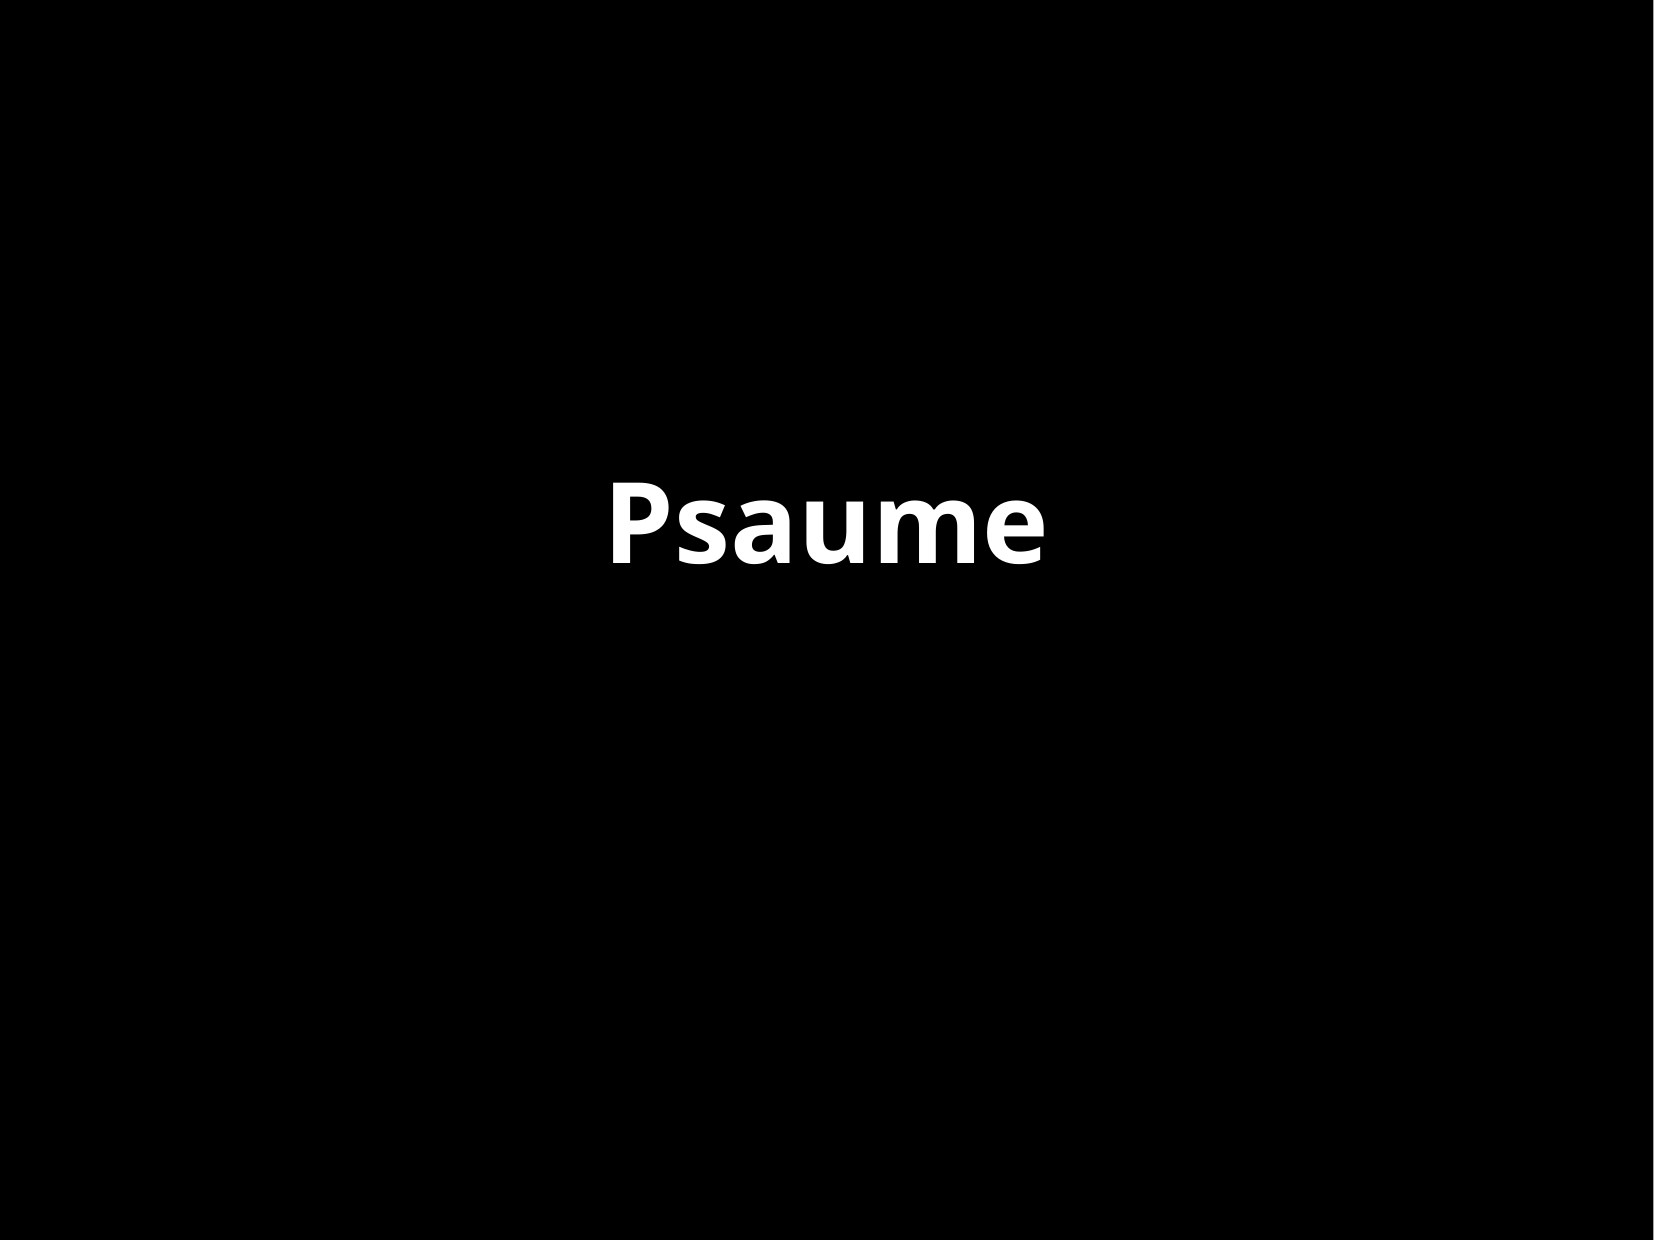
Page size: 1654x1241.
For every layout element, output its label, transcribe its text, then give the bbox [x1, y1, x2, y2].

title Psaume [124, 385, 1530, 651]
